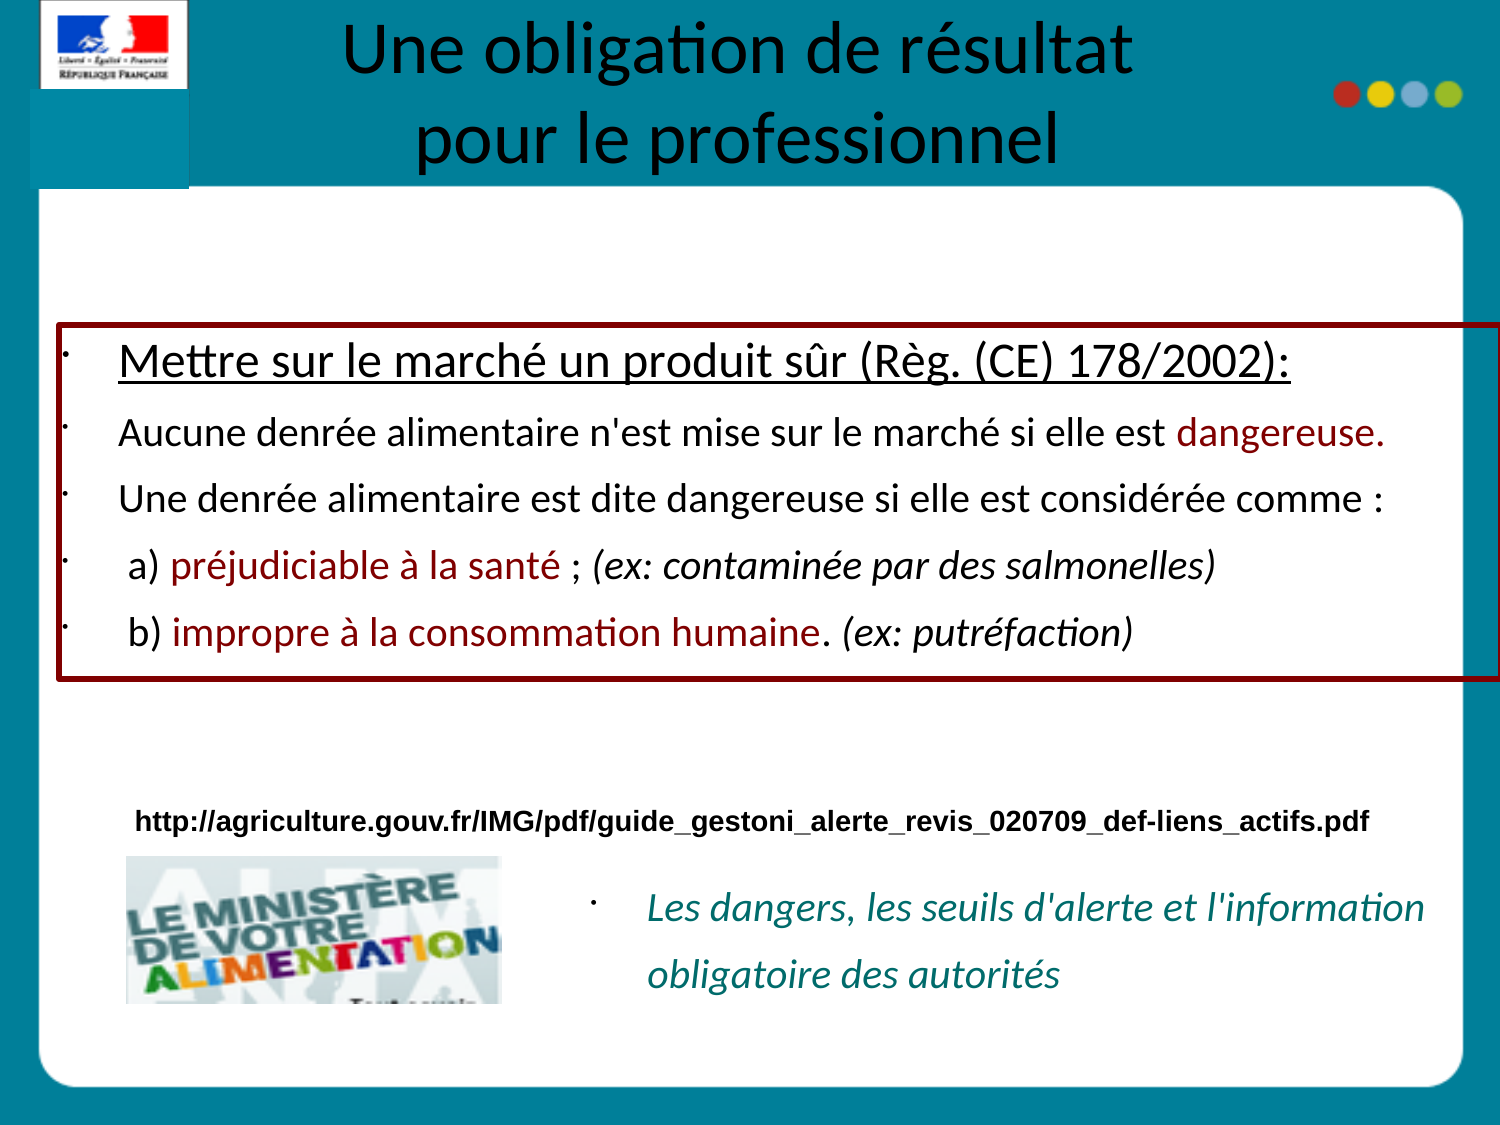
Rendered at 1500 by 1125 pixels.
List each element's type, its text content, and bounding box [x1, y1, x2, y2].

list Les dangers, les seuils d'alerte et l'information obligatoire des autorités [590, 879, 1441, 998]
list Mettre sur le marché un produit sûr (Règ. (CE) 178/2002): Aucune denrée alimentaire n'est mise sur le marché si elle est dangereuse. Une denrée alimentaire est dite dangereuse si elle est considérée comme : a) préjudiciable à la santé ; (ex: contaminée par des salmonelles) b) impropre à la consommation humaine. (ex: putréfaction) [59, 324, 1418, 680]
picture [126, 856, 502, 1004]
text_box http://agriculture.gouv.fr/IMG/pdf/guide_gestoni_alerte_revis_020709_def-liens_actifs.pdf [119, 797, 1388, 846]
title Une obligation de résultat pour le professionnel [265, 0, 1211, 181]
